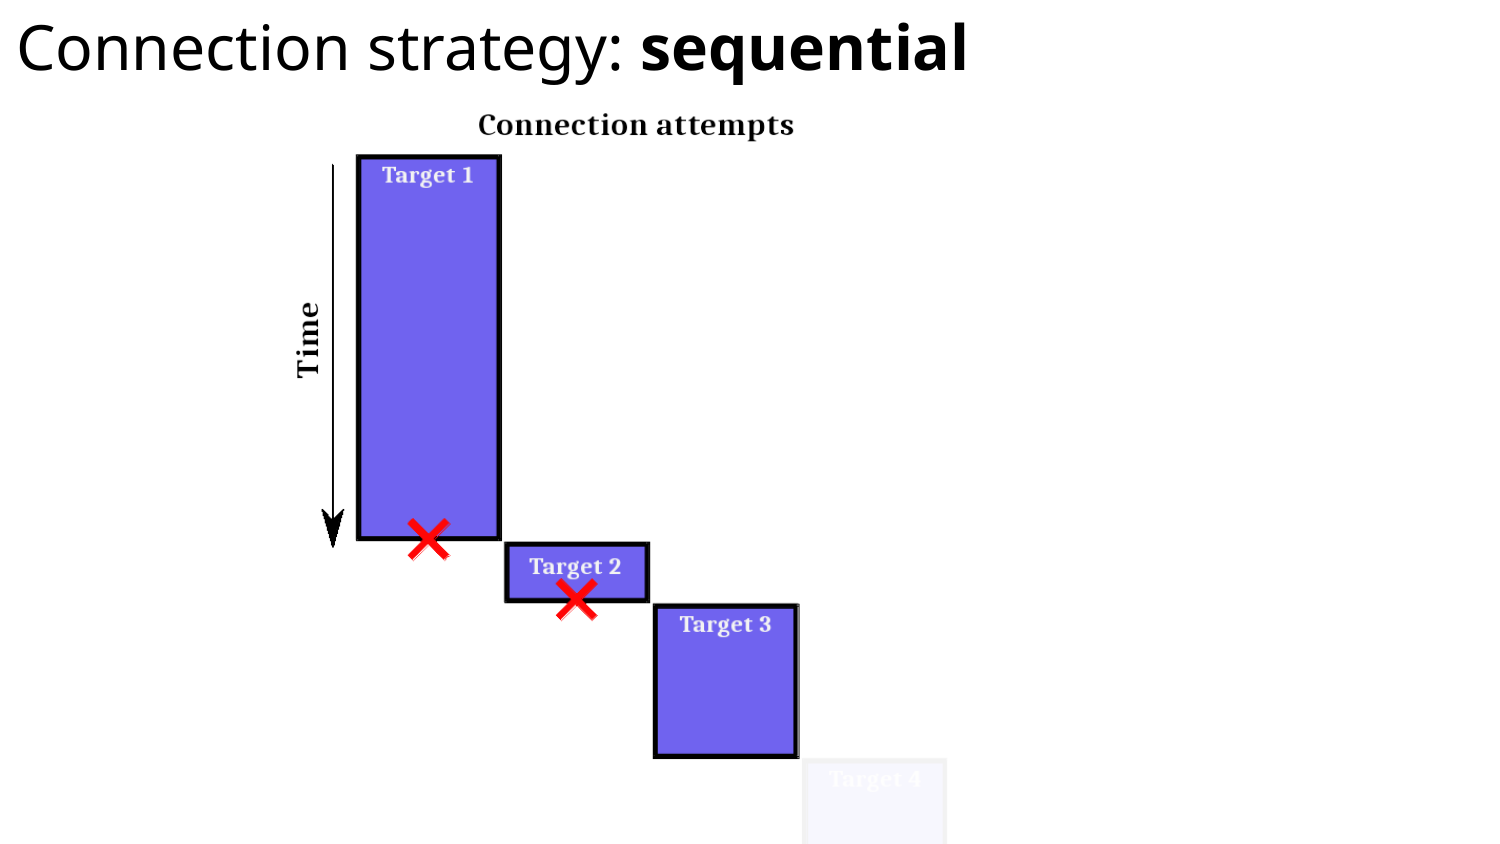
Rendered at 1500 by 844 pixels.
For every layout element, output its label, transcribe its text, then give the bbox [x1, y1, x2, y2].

text_box Connection strategy: sequential [3, 2, 1084, 75]
picture [293, 110, 948, 844]
